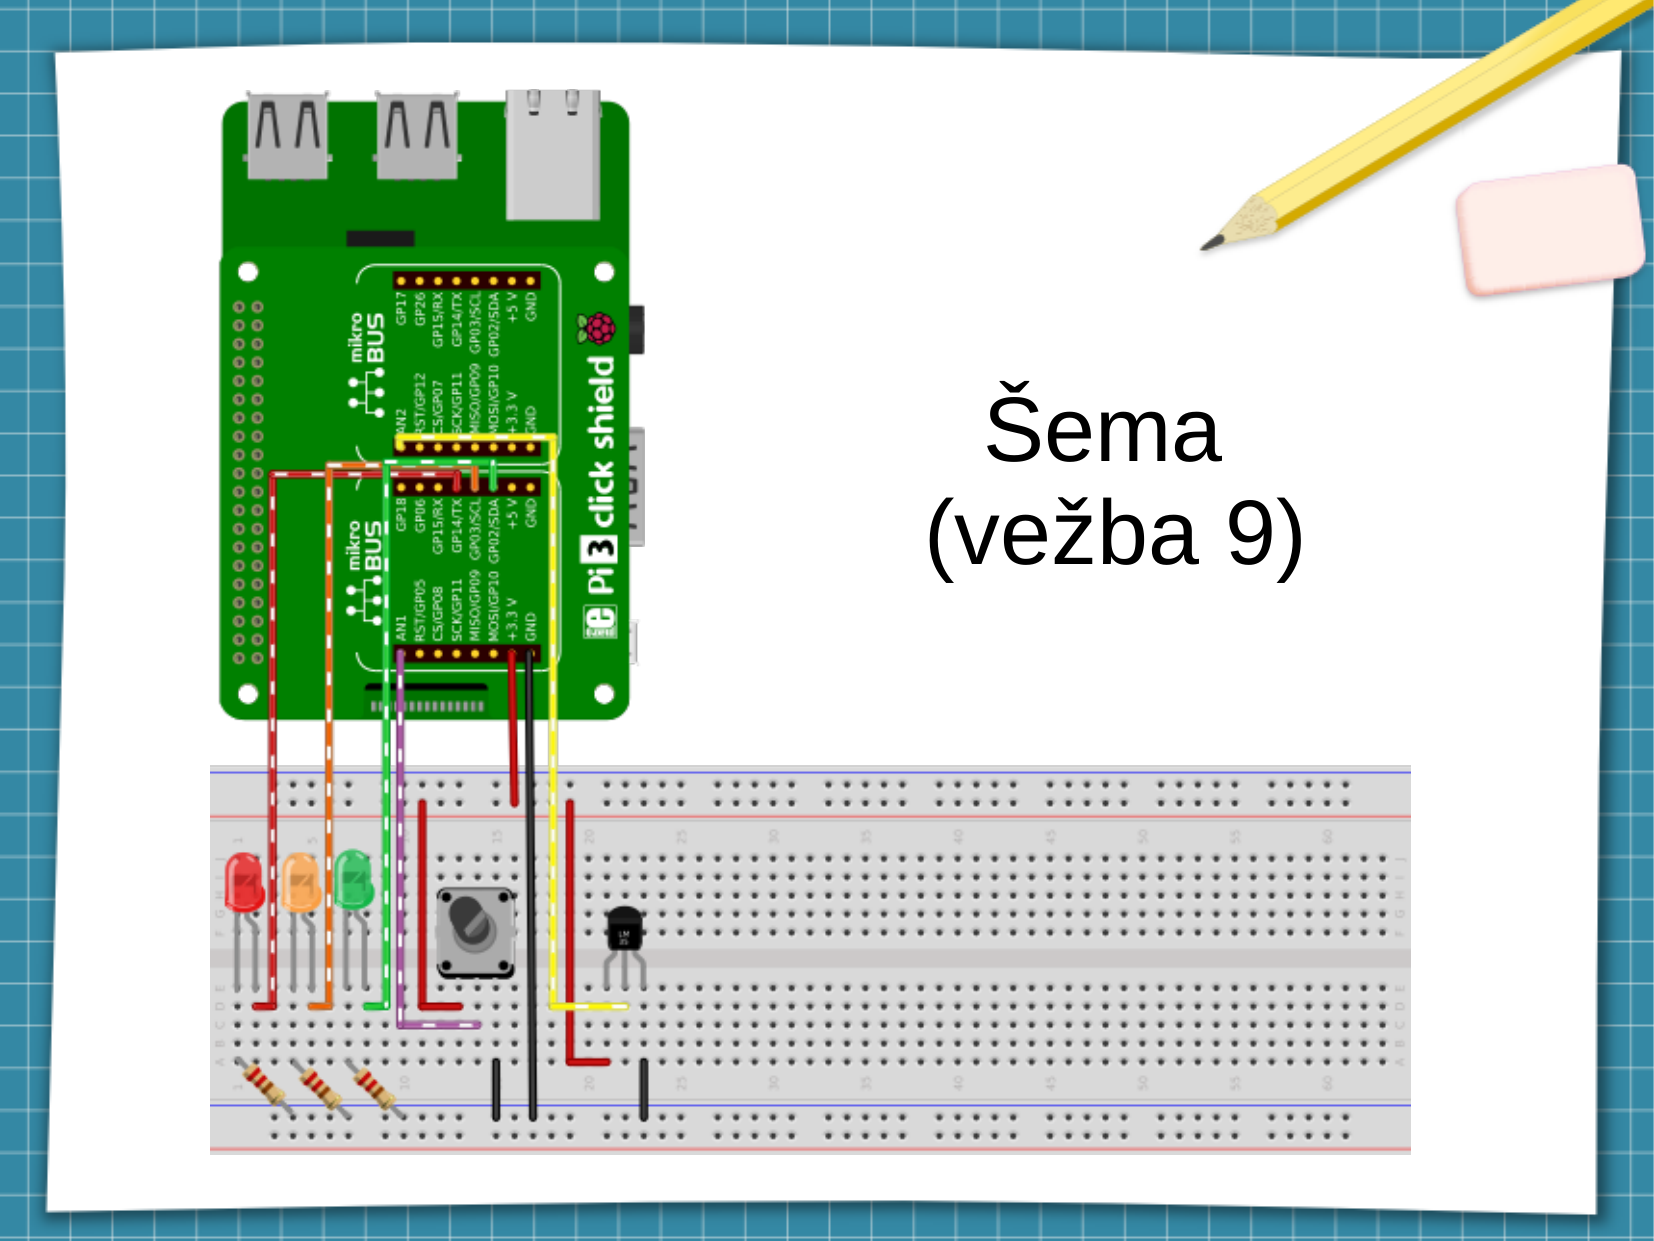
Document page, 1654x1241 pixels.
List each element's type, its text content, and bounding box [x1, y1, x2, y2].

picture [0, 0, 1654, 1241]
title Šema (vežba 9) [1411, 377, 1654, 586]
